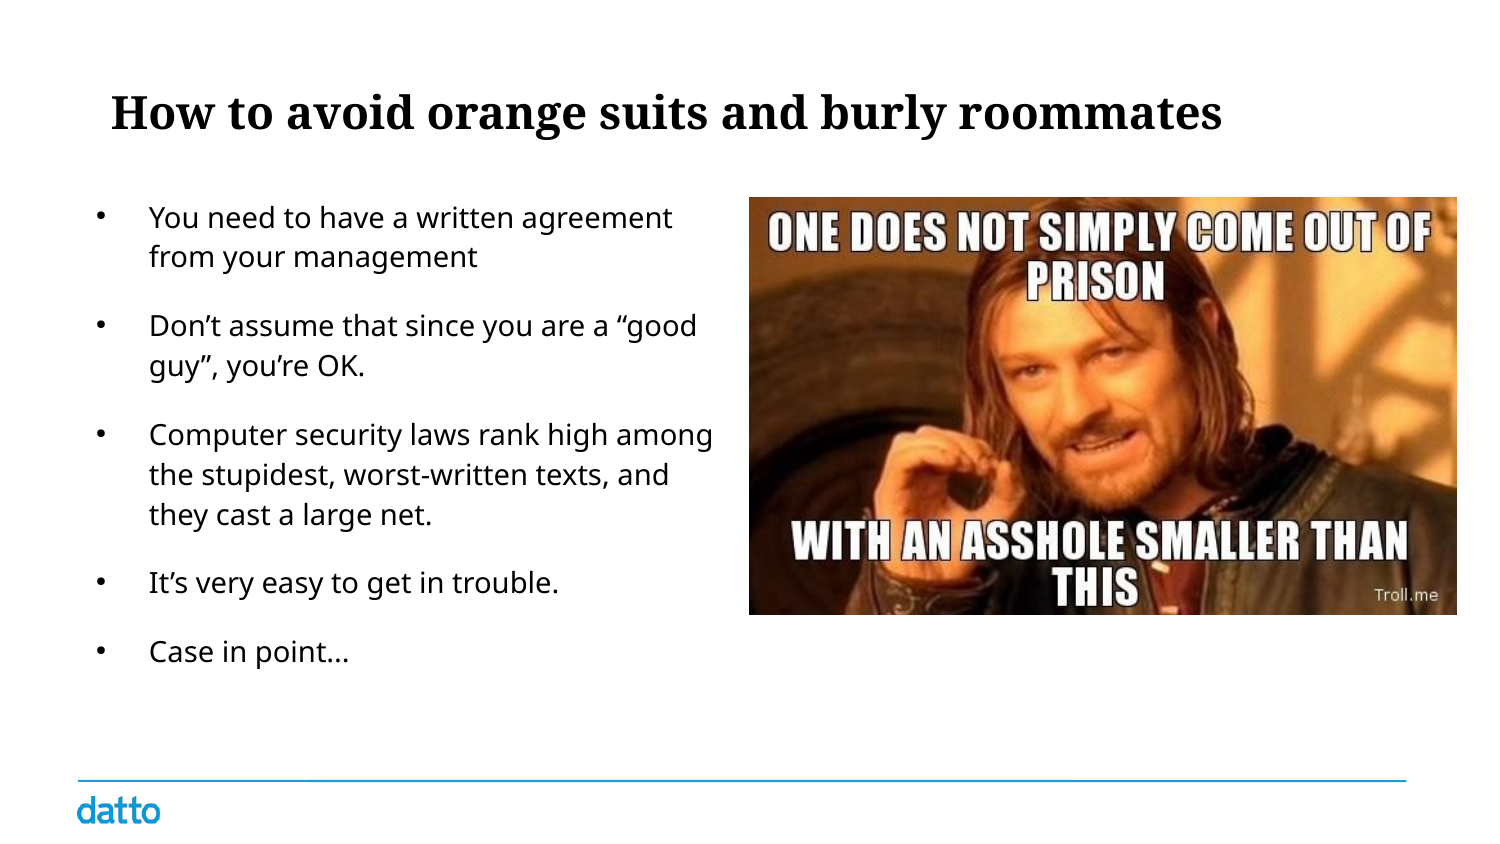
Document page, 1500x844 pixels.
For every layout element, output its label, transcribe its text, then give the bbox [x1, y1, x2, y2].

picture [82, 808, 91, 819]
picture [77, 796, 91, 808]
picture [136, 796, 160, 824]
picture [95, 796, 133, 824]
picture [146, 808, 156, 819]
title How to avoid orange suits and burly roommates [75, 51, 1404, 172]
picture [749, 197, 1457, 616]
picture [122, 808, 133, 824]
list You need to have a written agreement from your management Don’t assume that since you are a “good guy”, you’re OK. Computer security laws rank high among the stupidest, worst-written texts, and they cast a large net. It’s very easy to get in trouble. Case in point... [78, 197, 736, 751]
